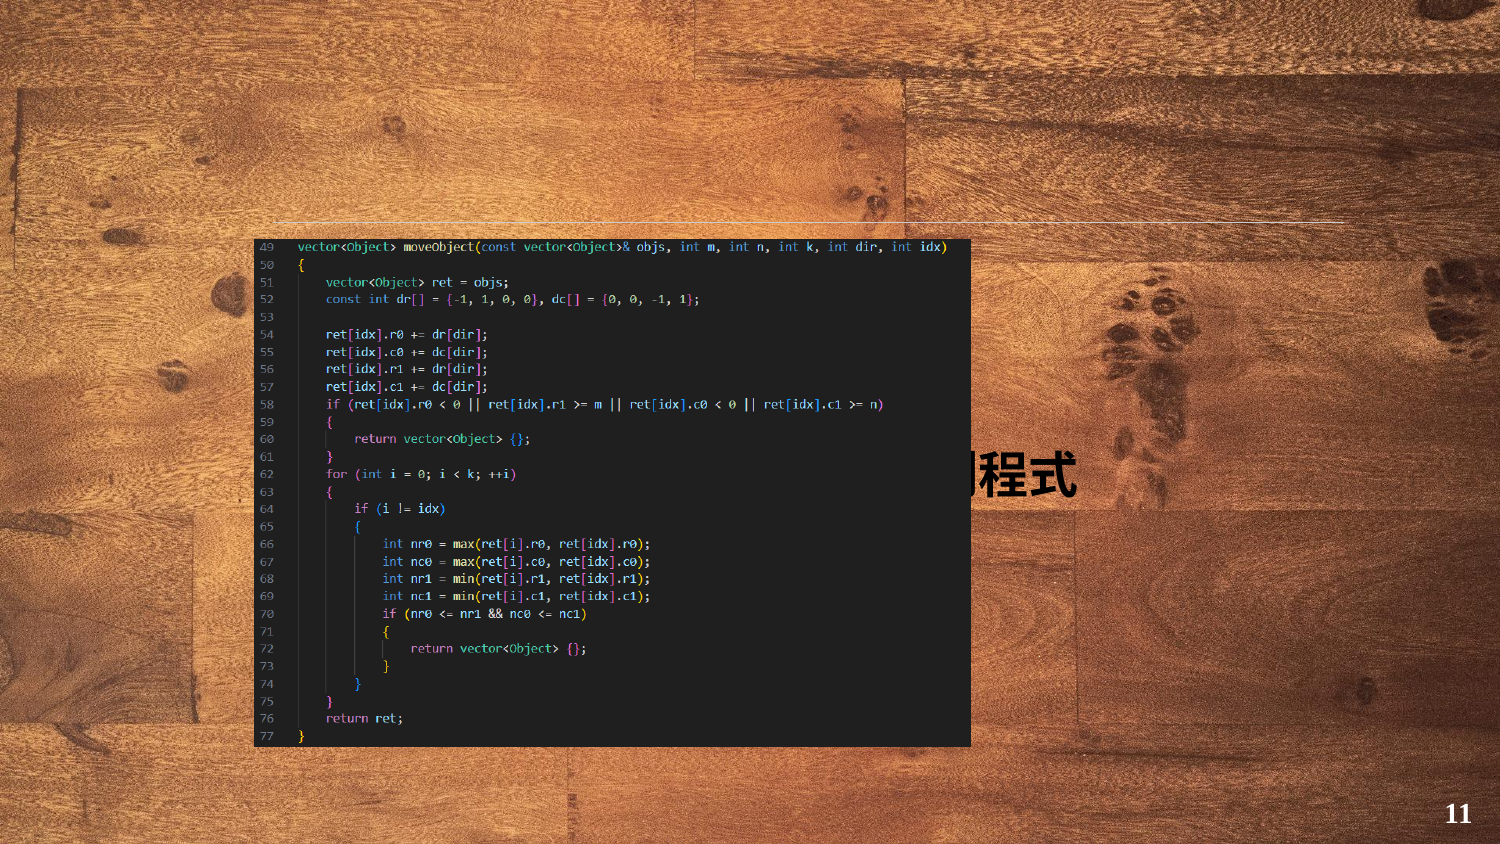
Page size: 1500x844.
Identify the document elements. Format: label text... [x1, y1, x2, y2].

slide_number 10 [1429, 779, 1500, 844]
title 範例程式 [255, 117, 1341, 233]
picture [254, 239, 971, 747]
